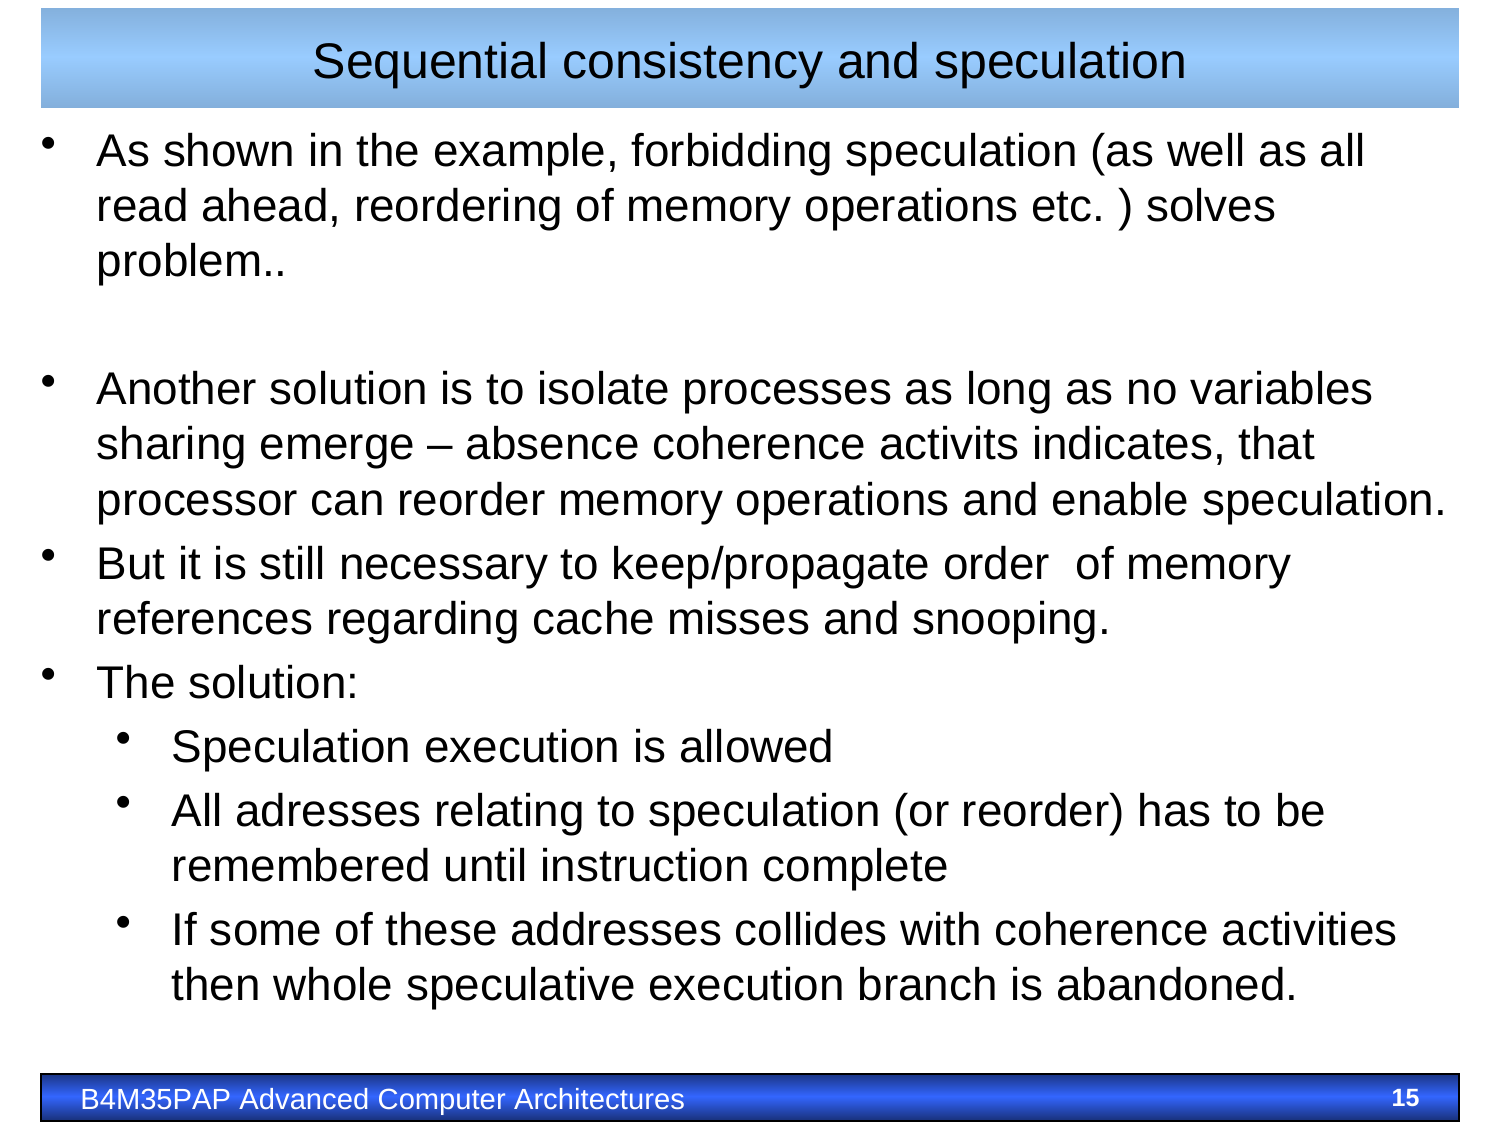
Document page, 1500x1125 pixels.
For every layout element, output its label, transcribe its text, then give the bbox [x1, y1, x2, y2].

title Sequential consistency and speculation [41, 8, 1459, 108]
text_box As shown in the example, forbidding speculation (as well as all read ahead, reordering of memory operations etc. ) solves problem.. Another solution is to isolate processes as long as no variables sharing emerge – absence coherence activits indicates, that processor can reorder memory operations and enable speculation. But it is still necessary to keep/propagate order of memory references regarding cache misses and snooping. The solution: Speculation execution is allowed All adresses relating to speculation (or reorder) has to be remembered until instruction complete If some of these addresses collides with coherence activities then whole speculative execution branch is abandoned. [25, 113, 1484, 1056]
